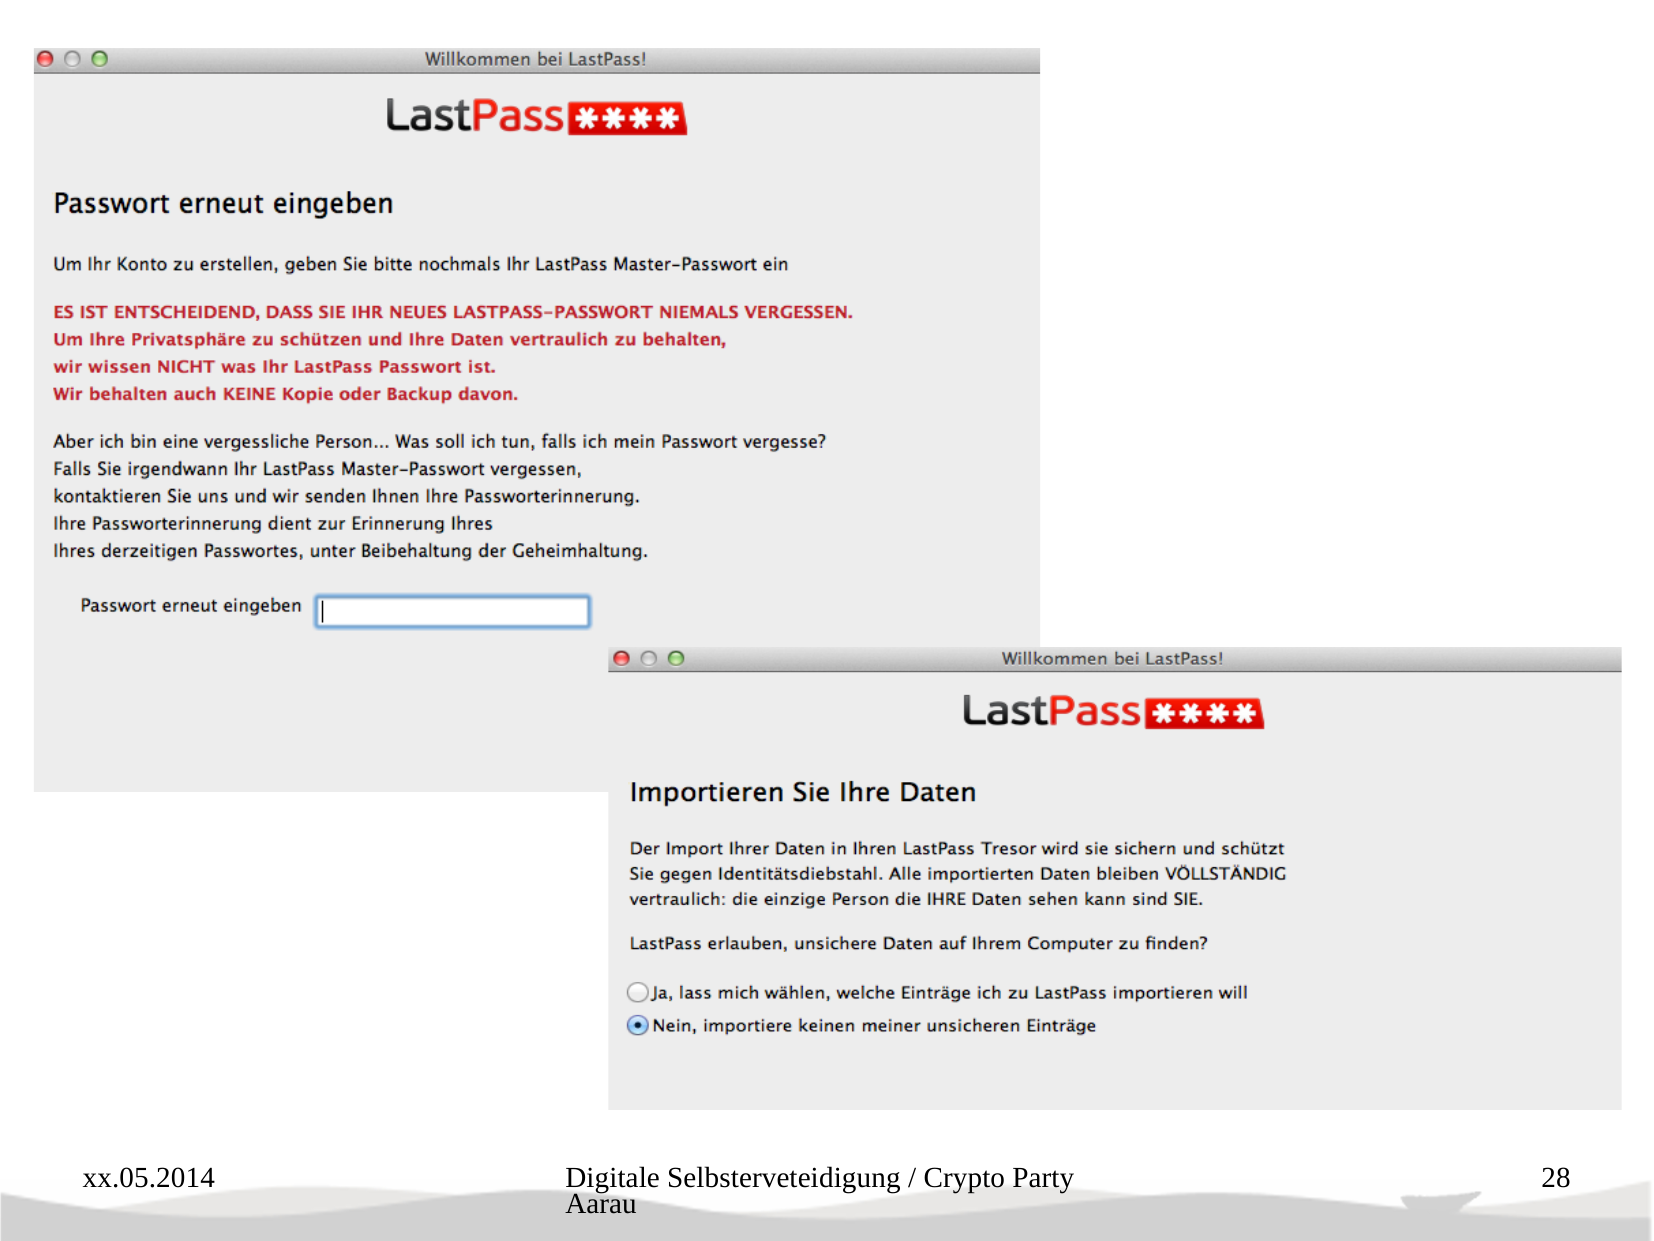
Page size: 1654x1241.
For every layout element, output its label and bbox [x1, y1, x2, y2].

picture [972, 1179, 978, 1186]
picture [123, 1179, 130, 1186]
picture [174, 1179, 181, 1186]
picture [860, 1179, 866, 1186]
picture [571, 1179, 582, 1186]
picture [1560, 1179, 1567, 1186]
picture [708, 1179, 715, 1186]
picture [33, 48, 1622, 1110]
picture [823, 1179, 829, 1186]
picture [994, 1179, 1001, 1186]
picture [0, 1179, 1654, 1241]
